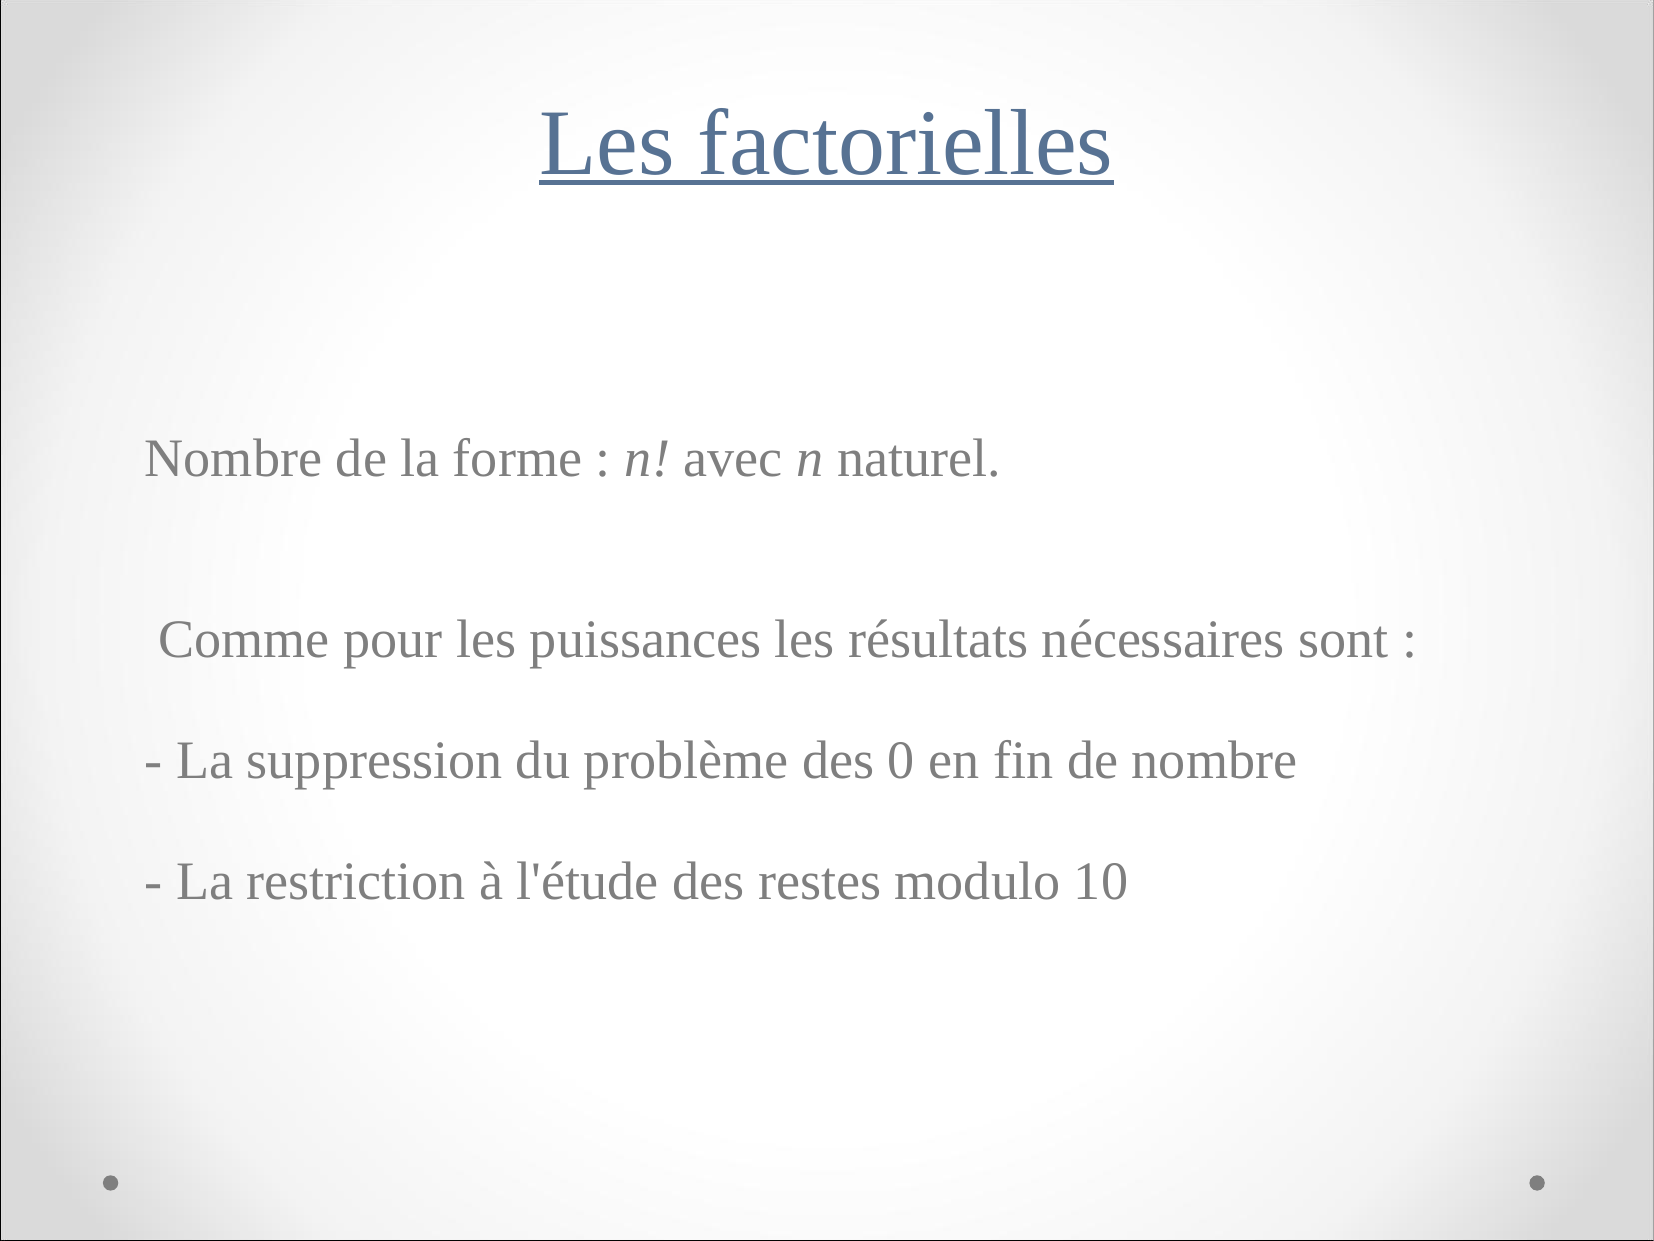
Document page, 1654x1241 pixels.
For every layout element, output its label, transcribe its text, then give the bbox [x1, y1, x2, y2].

picture [0, 0, 1654, 1241]
text_box Les factorielles [82, 53, 1571, 246]
text_box Nombre de la forme : n! avec n naturel. Comme pour les puissances les résultats nécessaires sont : - La suppression du problème des 0 en fin de nombre - La restriction à l'étude des restes modulo 10 [129, 360, 1489, 980]
